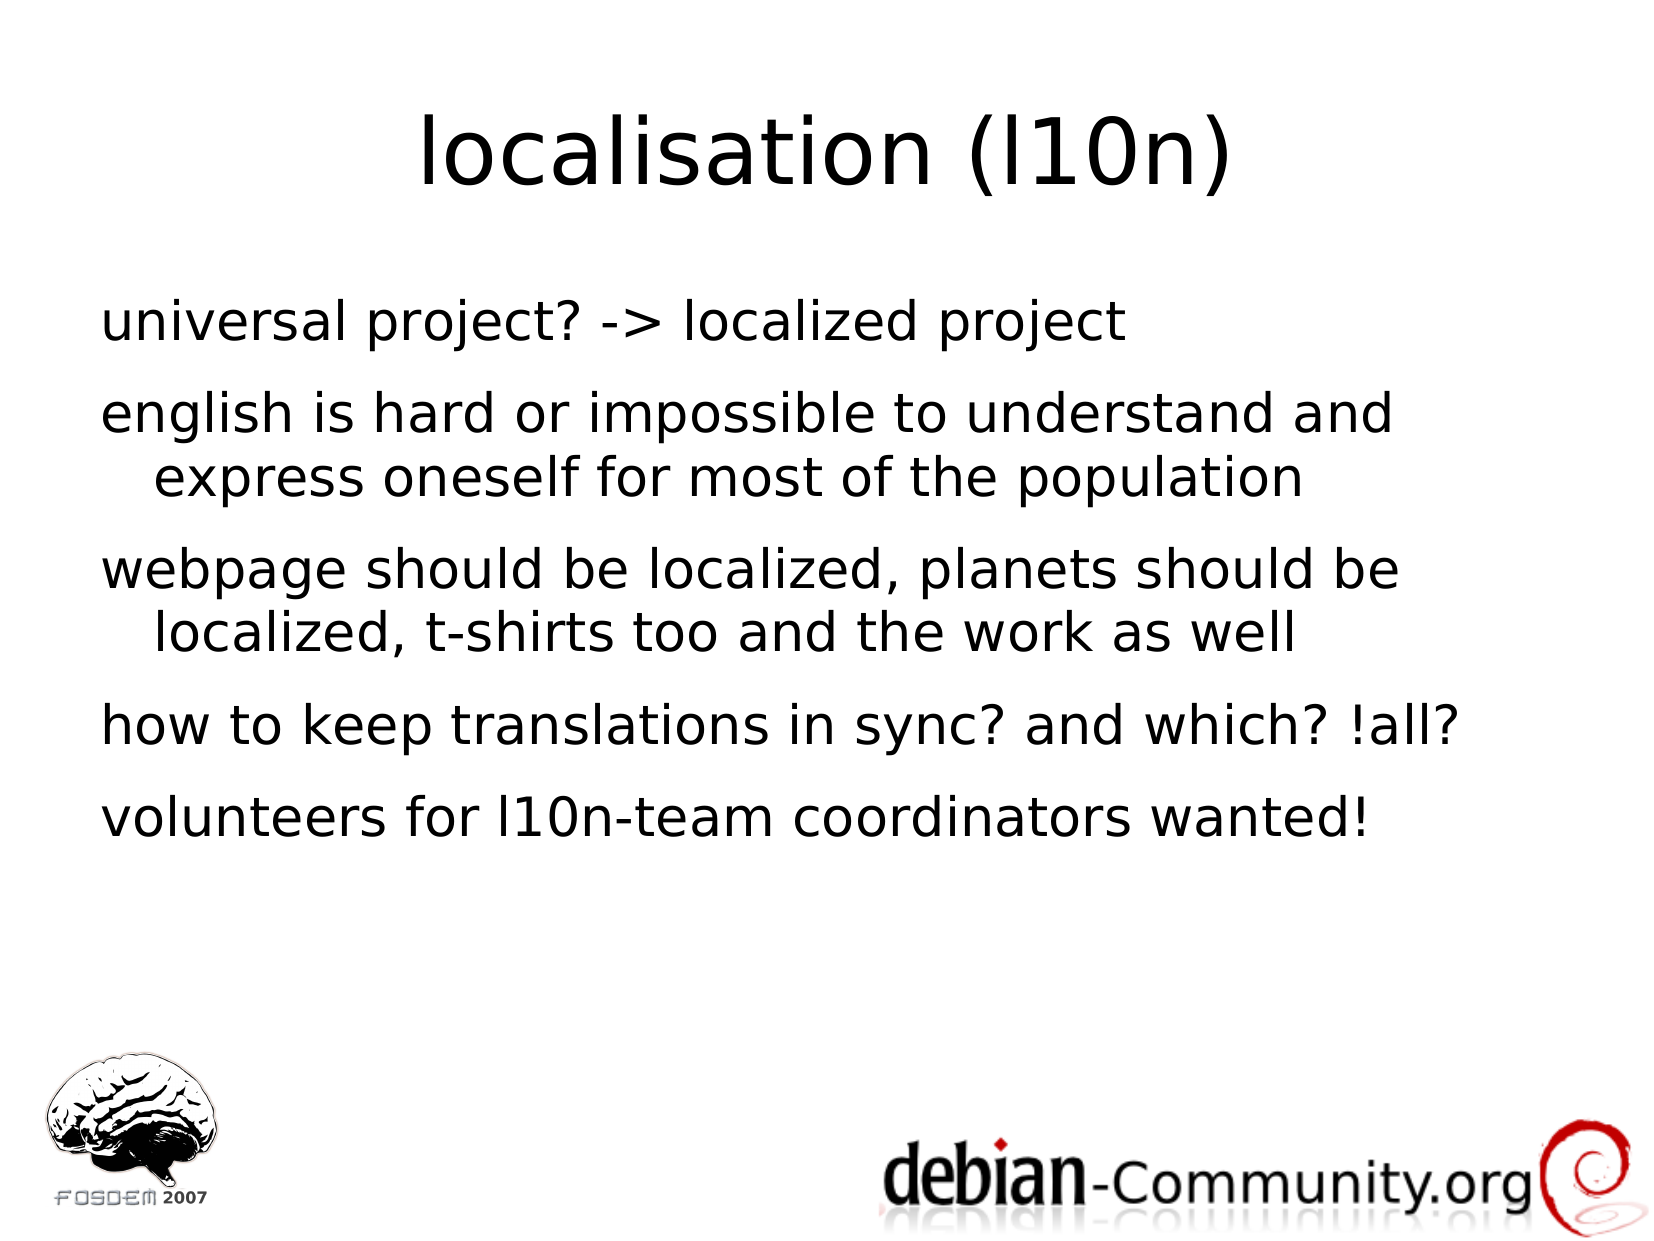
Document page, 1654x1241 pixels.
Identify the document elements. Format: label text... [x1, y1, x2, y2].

picture [876, 1113, 1654, 1241]
title localisation (l10n) [82, 49, 1571, 257]
picture [37, 1050, 226, 1211]
list universal project? -> localized project english is hard or impossible to understand and express oneself for most of the population webpage should be localized, planets should be localized, t-shirts too and the work as well how to keep translations in sync? and which? !all? volunteers for l10n-team coordinators wanted! [82, 290, 1571, 1109]
